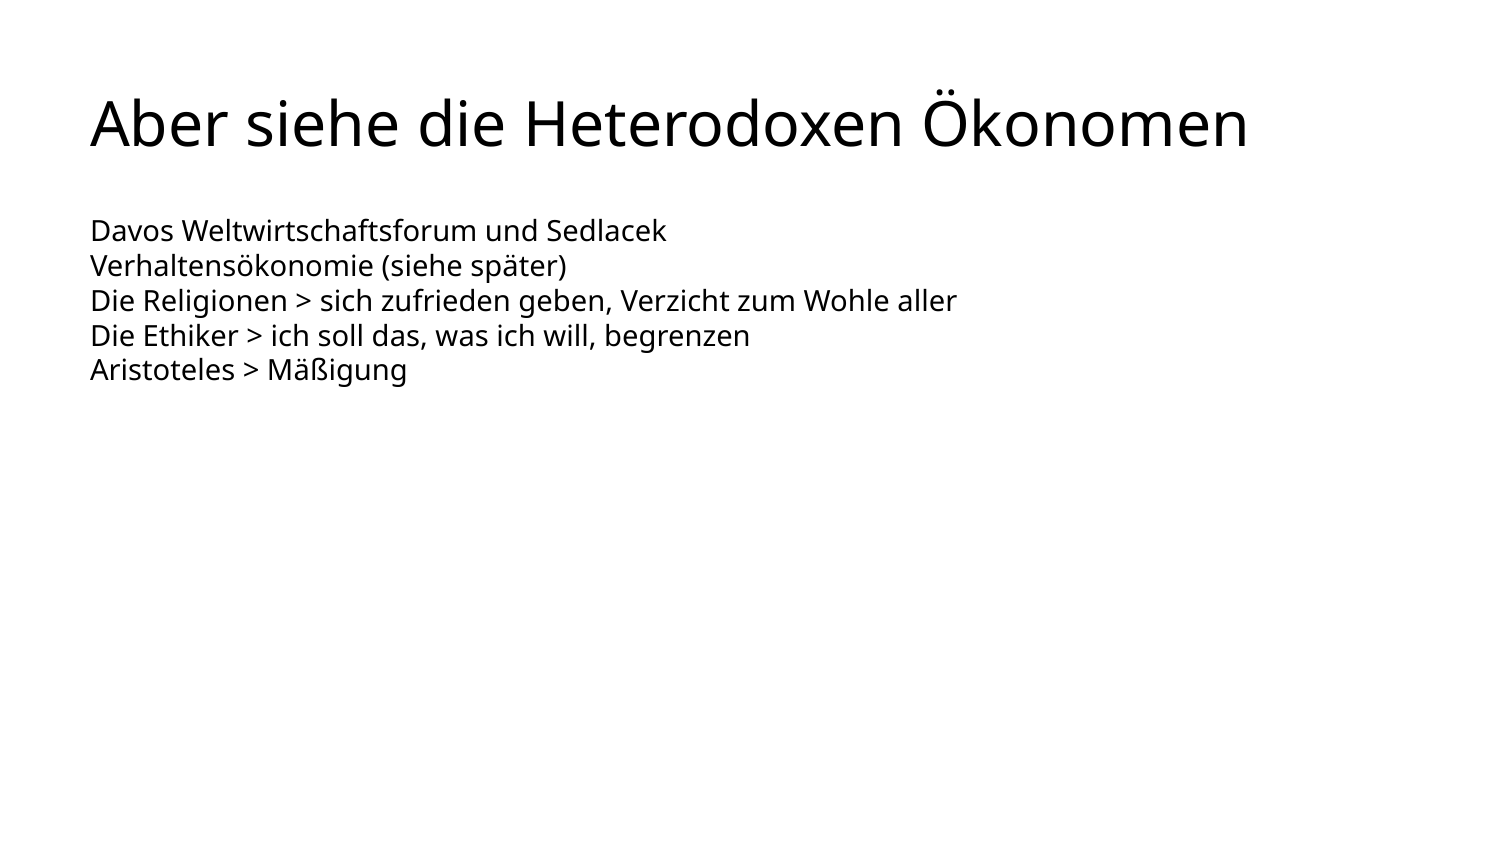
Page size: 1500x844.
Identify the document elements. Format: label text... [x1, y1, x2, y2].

list Davos Weltwirtschaftsforum und Sedlacek Verhaltensökonomie (siehe später) Die Religionen > sich zufrieden geben, Verzicht zum Wohle aller Die Ethiker > ich soll das, was ich will, begrenzen Aristoteles > Mäßigung [75, 196, 1425, 808]
title Aber siehe die Heterodoxen Ökonomen [75, 33, 1425, 175]
